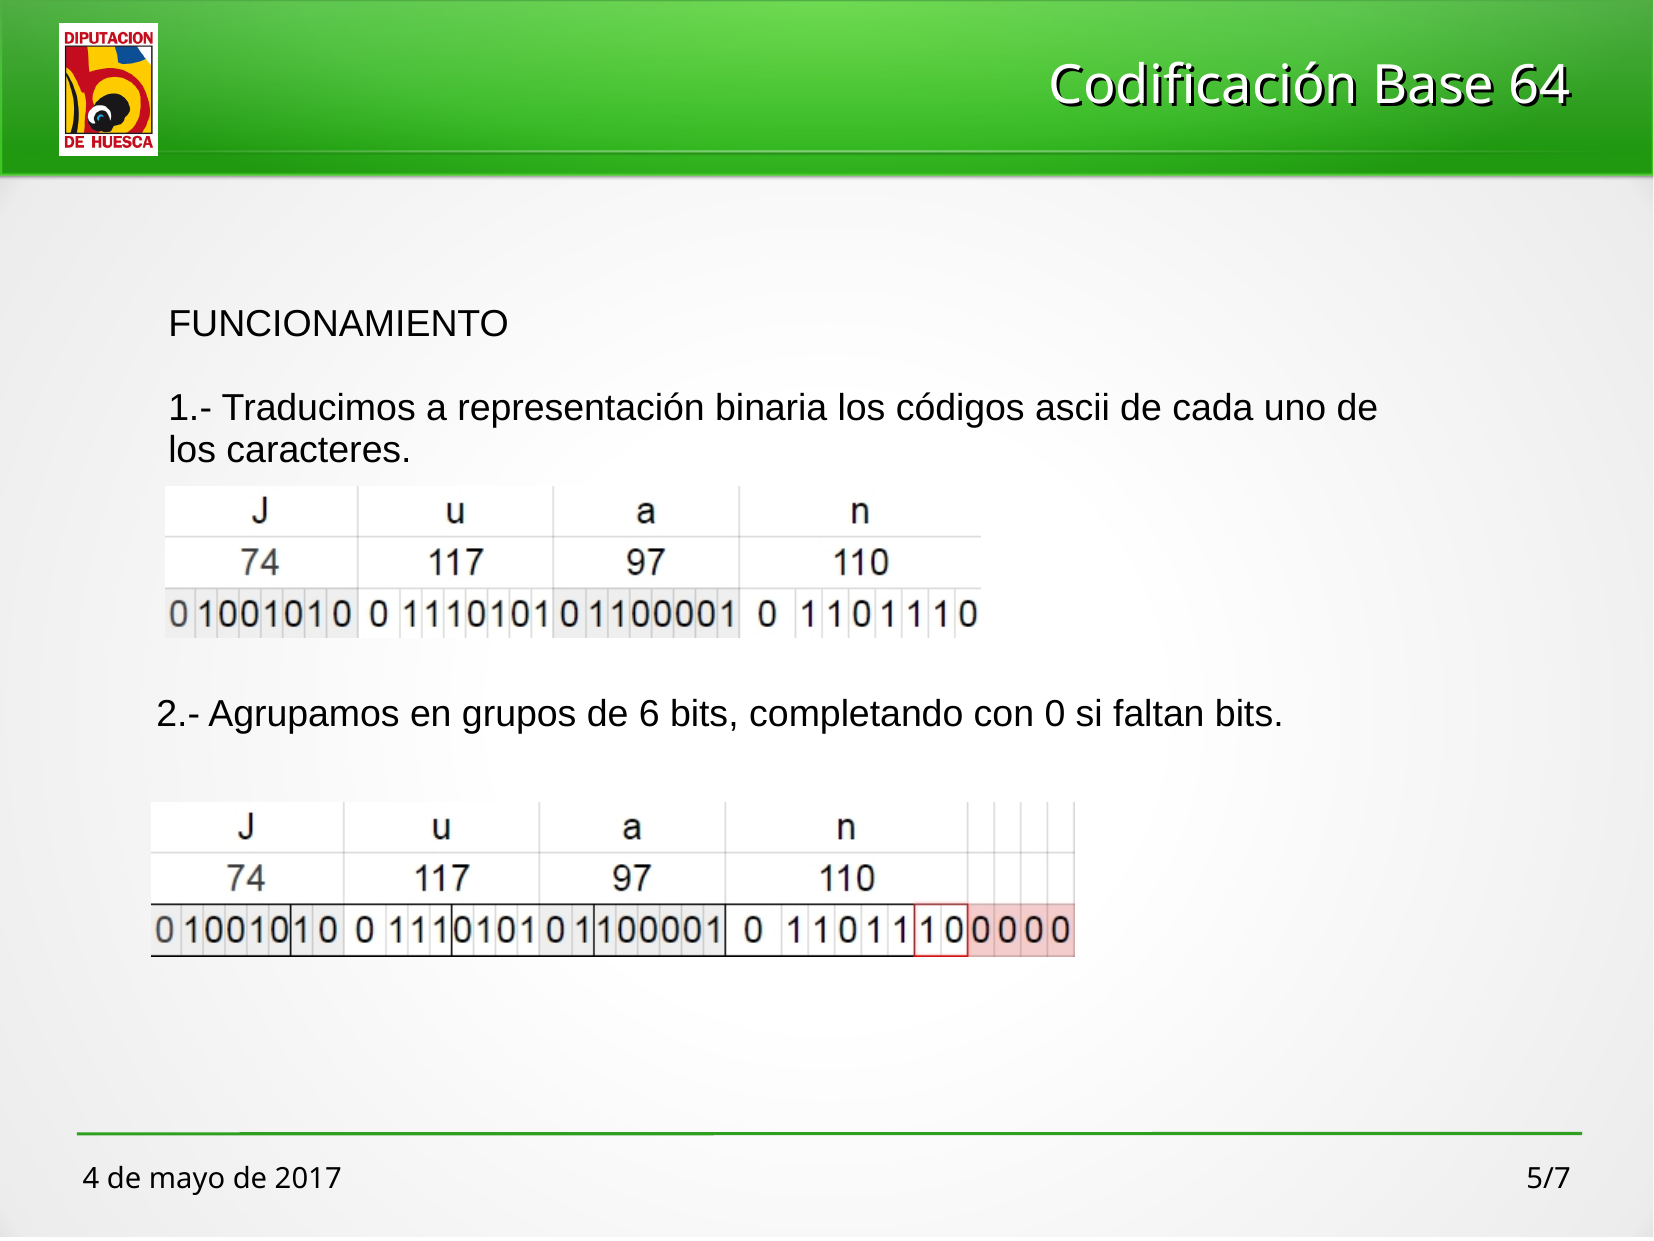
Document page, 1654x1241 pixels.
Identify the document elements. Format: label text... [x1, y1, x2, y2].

text_box 2.- Agrupamos en grupos de 6 bits, completando con 0 si faltan bits. [141, 685, 1394, 756]
text_box FUNCIONAMIENTO 1.- Traducimos a representación binaria los códigos ascii de cada uno de los caracteres. [153, 295, 1406, 479]
picture [0, 0, 1654, 1237]
title Codificación Base 64 [501, 11, 1571, 154]
